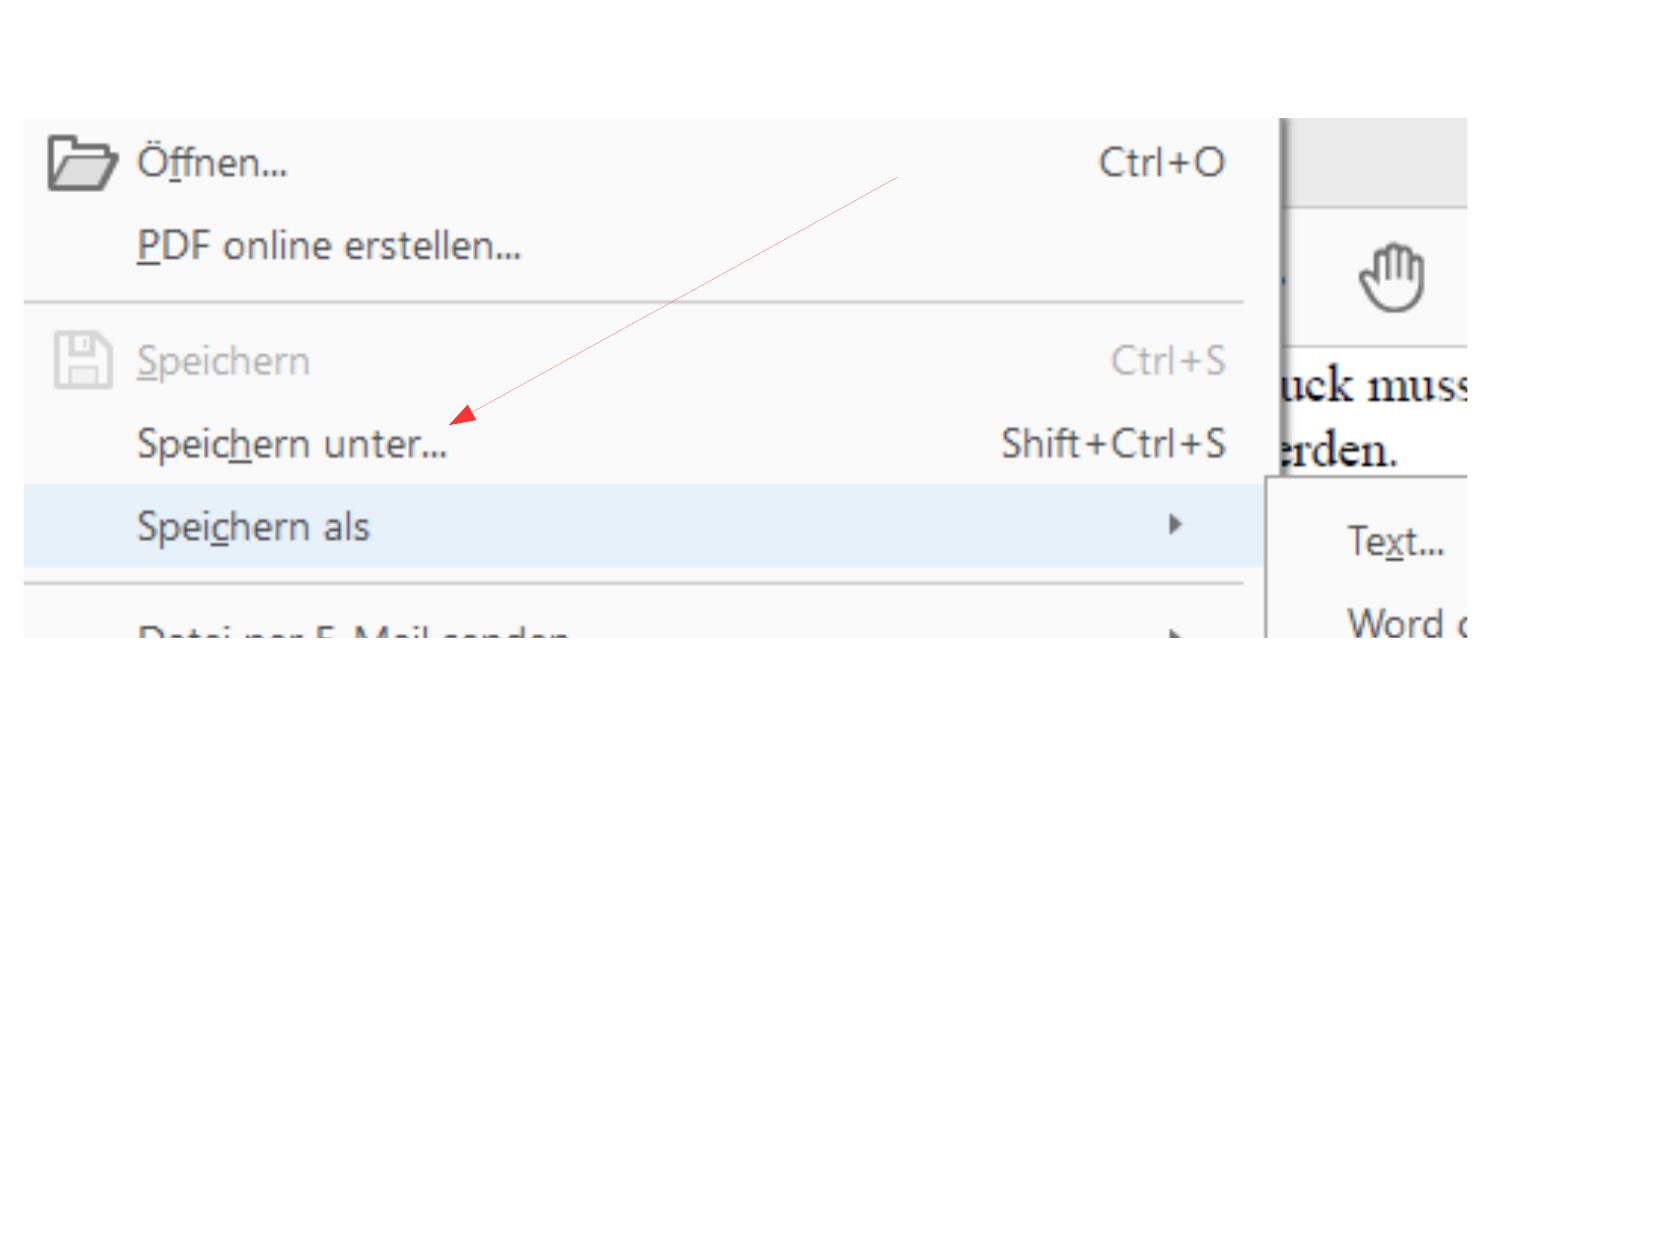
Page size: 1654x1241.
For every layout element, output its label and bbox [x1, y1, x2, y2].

picture [23, 118, 1468, 638]
